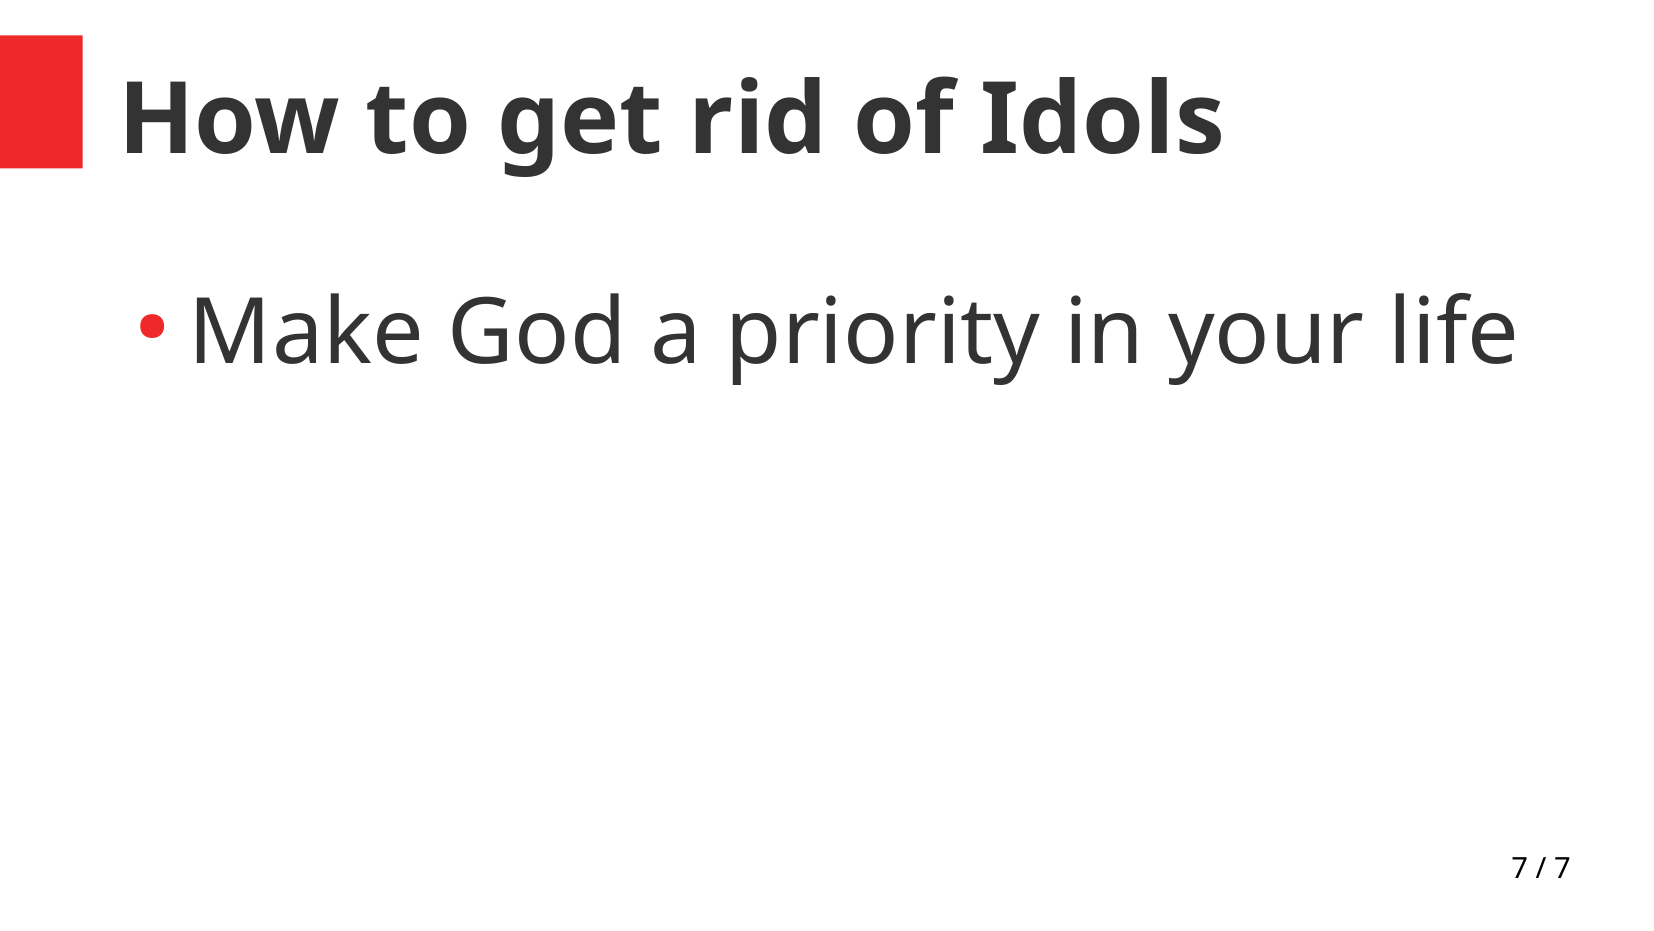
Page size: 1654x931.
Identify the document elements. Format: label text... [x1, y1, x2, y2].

list Make God a priority in your life [118, 265, 1536, 806]
title How to get rid of Idols [118, 37, 1571, 193]
